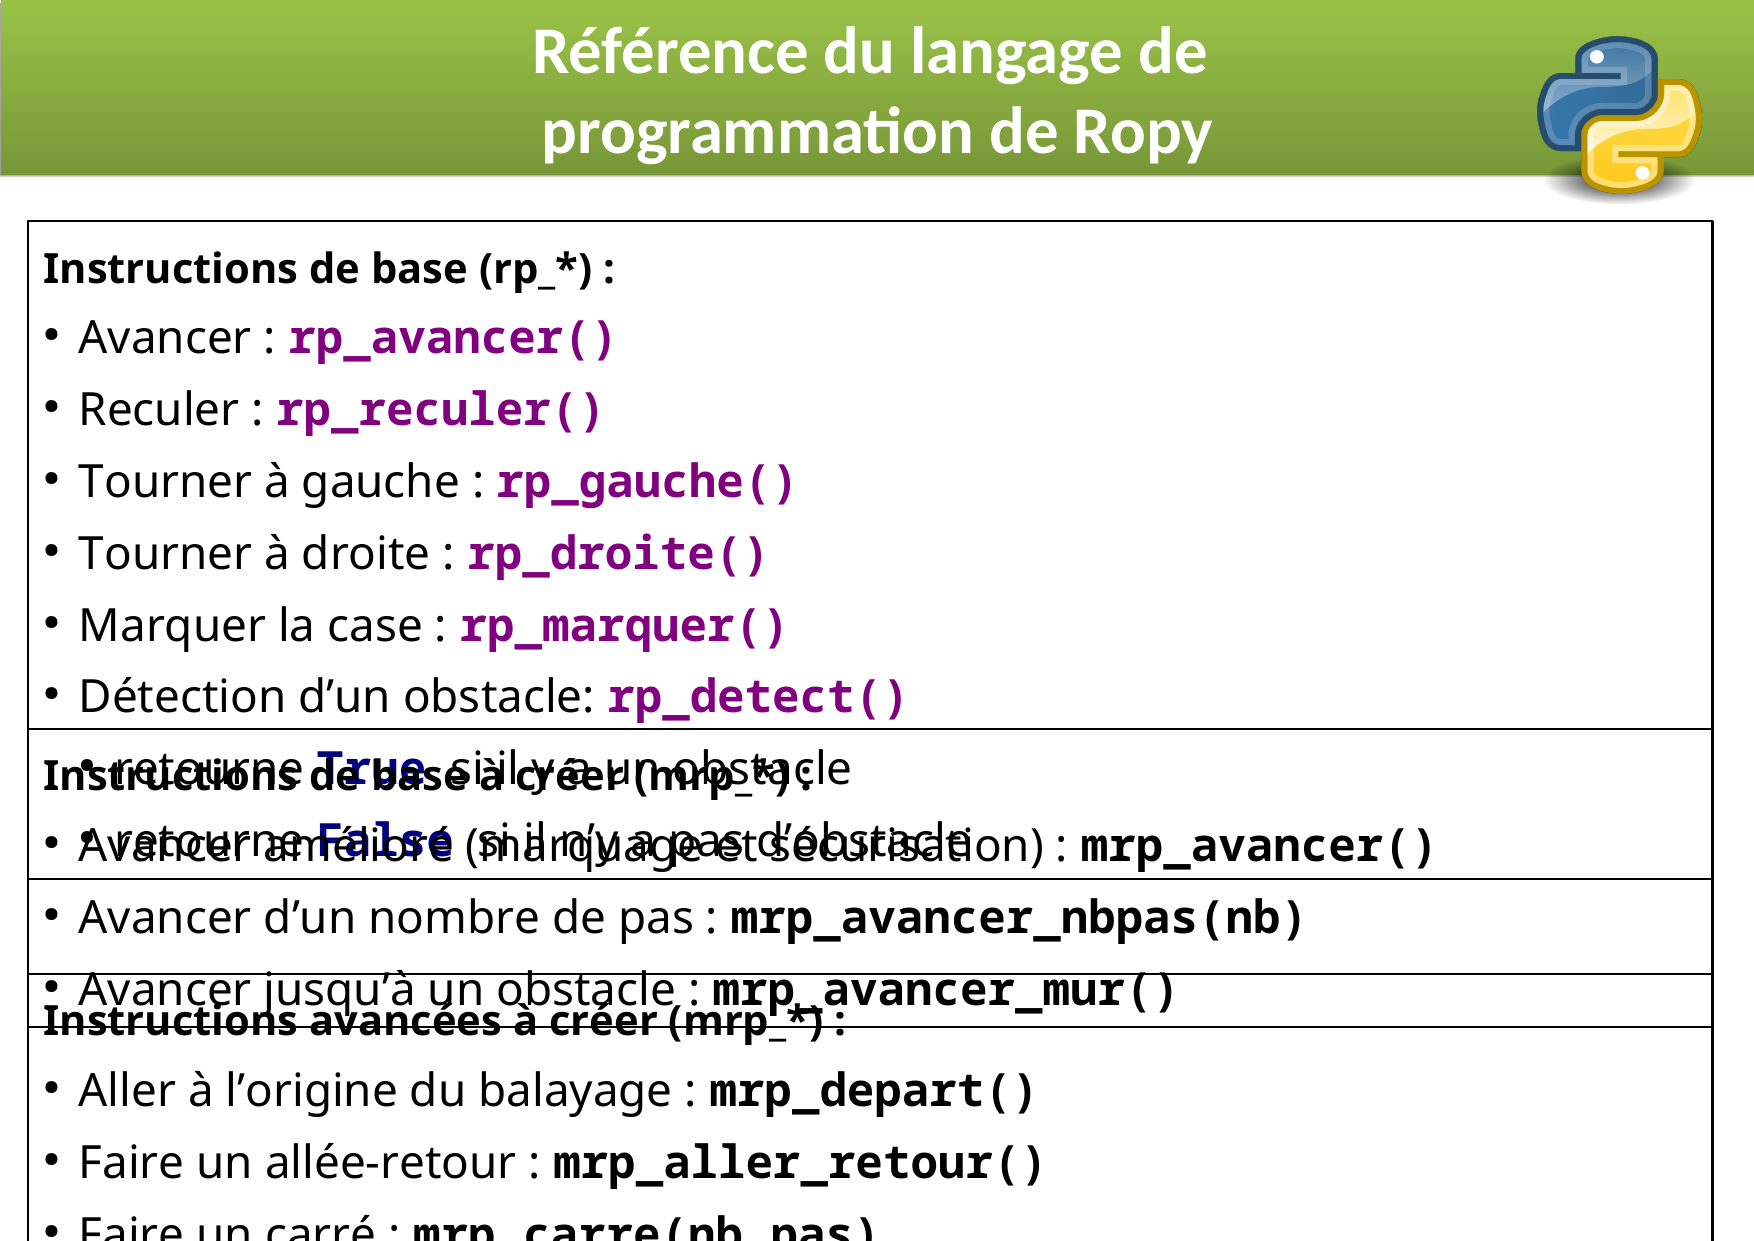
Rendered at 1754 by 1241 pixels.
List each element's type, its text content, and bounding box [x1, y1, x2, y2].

text_box Instructions de base (rp_*) : Avancer : rp_avancer() Reculer : rp_reculer() Tourner à gauche : rp_gauche() Tourner à droite : rp_droite() Marquer la case : rp_marquer() Détection d’un obstacle: rp_detect() retourne True si il y a un obstacle retourne False si il n’y a pas d’obstacle [27, 221, 1713, 717]
text_box Instructions de base à créer (mrp_*) : Avancer amélioré (marquage et sécurisation) : mrp_avancer() Avancer d’un nombre de pas : mrp_avancer_nbpas(nb) Avancer jusqu’à un obstacle : mrp_avancer_mur() [27, 729, 1713, 960]
picture [1526, 32, 1713, 209]
text_box Référence du langage de programmation de Ropy [0, 0, 1754, 175]
text_box Instructions avancées à créer (mrp_*) : Aller à l’origine du balayage : mrp_depart() Faire un allée-retour : mrp_aller_retour() Faire un carré : mrp_carre(nb_pas) [27, 974, 1713, 1205]
